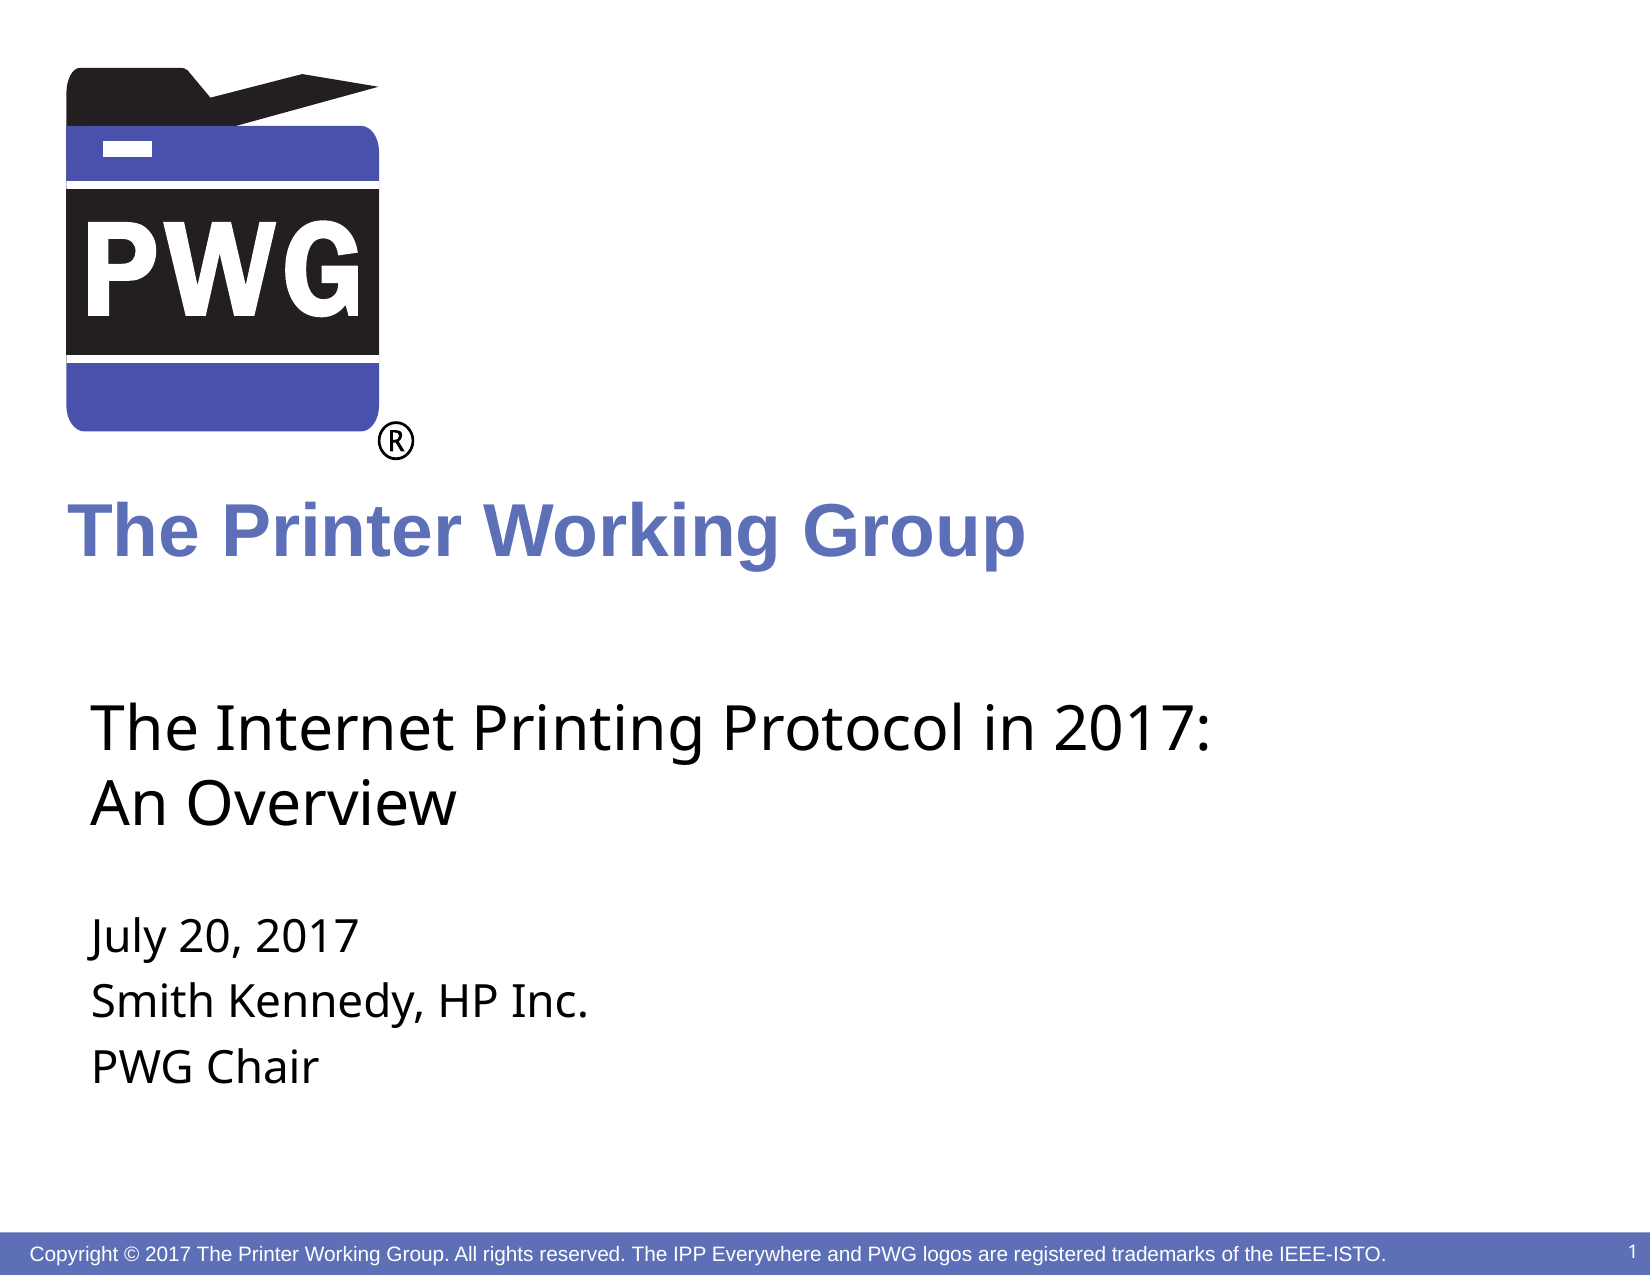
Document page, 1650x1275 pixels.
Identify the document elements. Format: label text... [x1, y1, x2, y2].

title The Internet Printing Protocol in 2017: An Overview [82, 679, 1584, 799]
subtitle July 20, 2017 Smith Kennedy, HP Inc. PWG Chair [82, 832, 1568, 1233]
